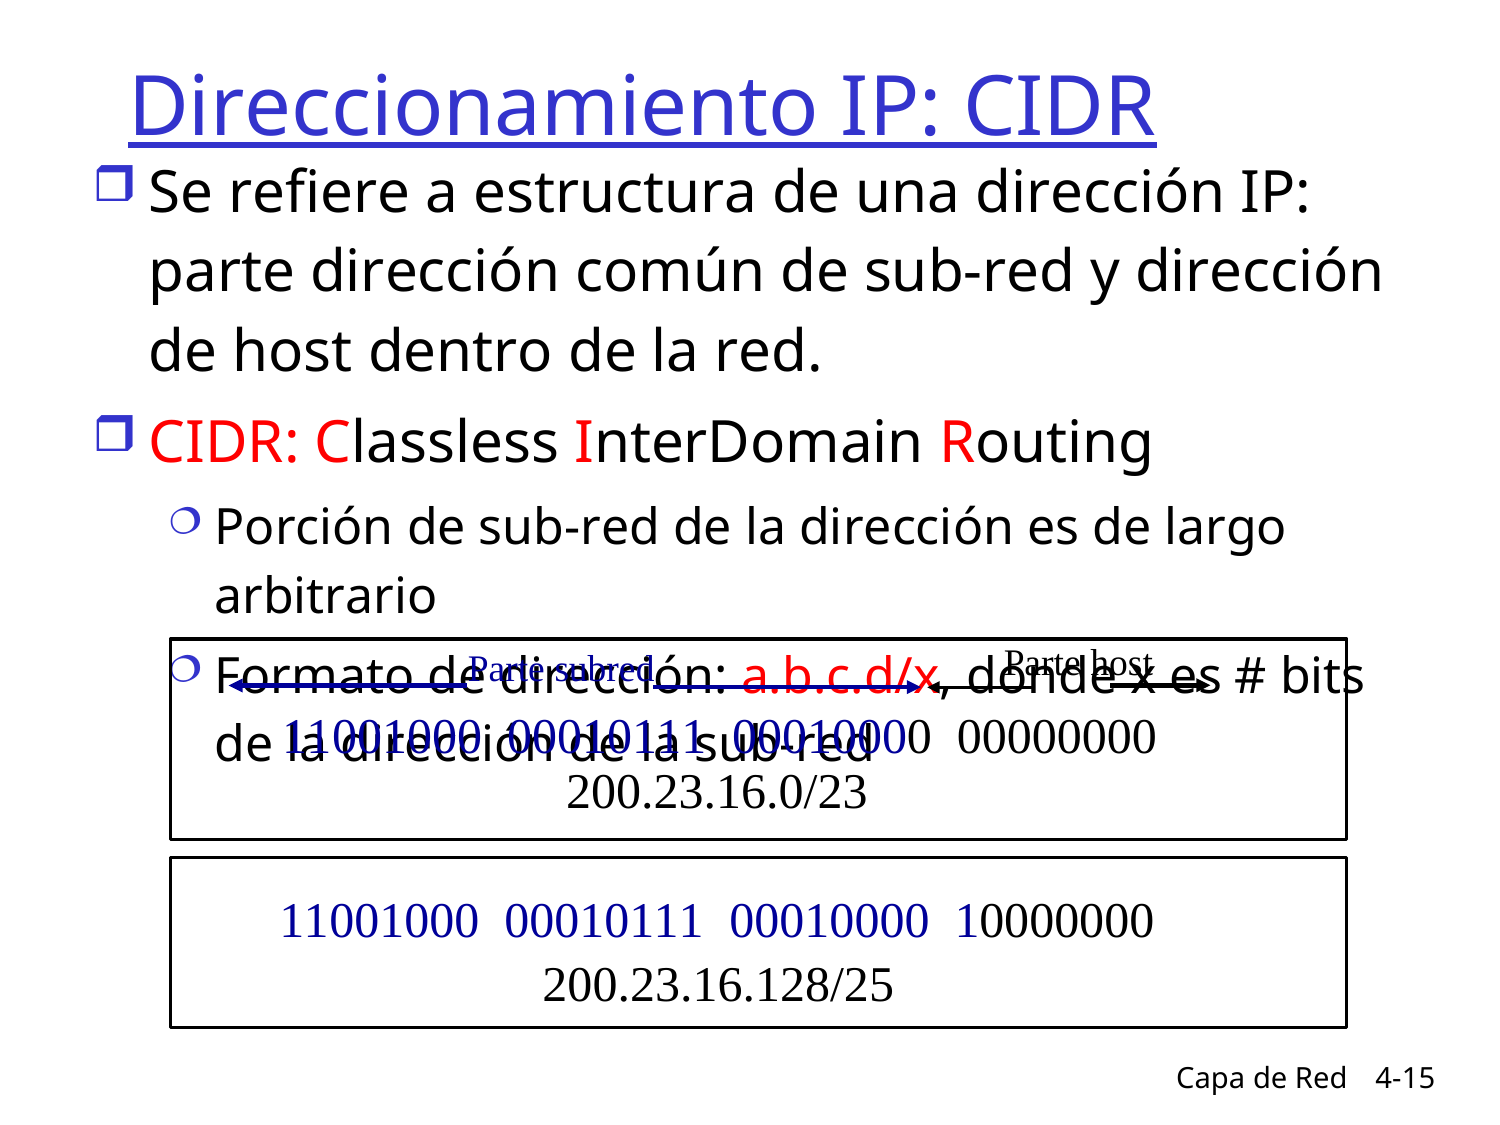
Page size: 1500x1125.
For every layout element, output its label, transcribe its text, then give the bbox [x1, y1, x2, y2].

title Direccionamiento IP: CIDR [82, 32, 1358, 172]
list Se refiere a estructura de una dirección IP: parte dirección común de sub-red y dirección de host dentro de la red. CIDR: Classless InterDomain Routing Porción de sub-red de la dirección es de largo arbitrario Formato de dirección: a.b.c.d/x, donde x es # bits de la dirección de la sub-red [92, 150, 1423, 656]
text_box 200.23.16.128/25 [527, 943, 909, 1019]
text_box 11001000 00010111 00010000 10000000 [264, 879, 1170, 955]
text_box Parte subred [453, 641, 670, 697]
text_box Parte host [988, 641, 1168, 691]
text_box 11001000 00010111 00010000 00000000 [267, 696, 1172, 772]
text_box Parte host [988, 630, 1168, 637]
text_box 200.23.16.0/23 [551, 750, 883, 827]
